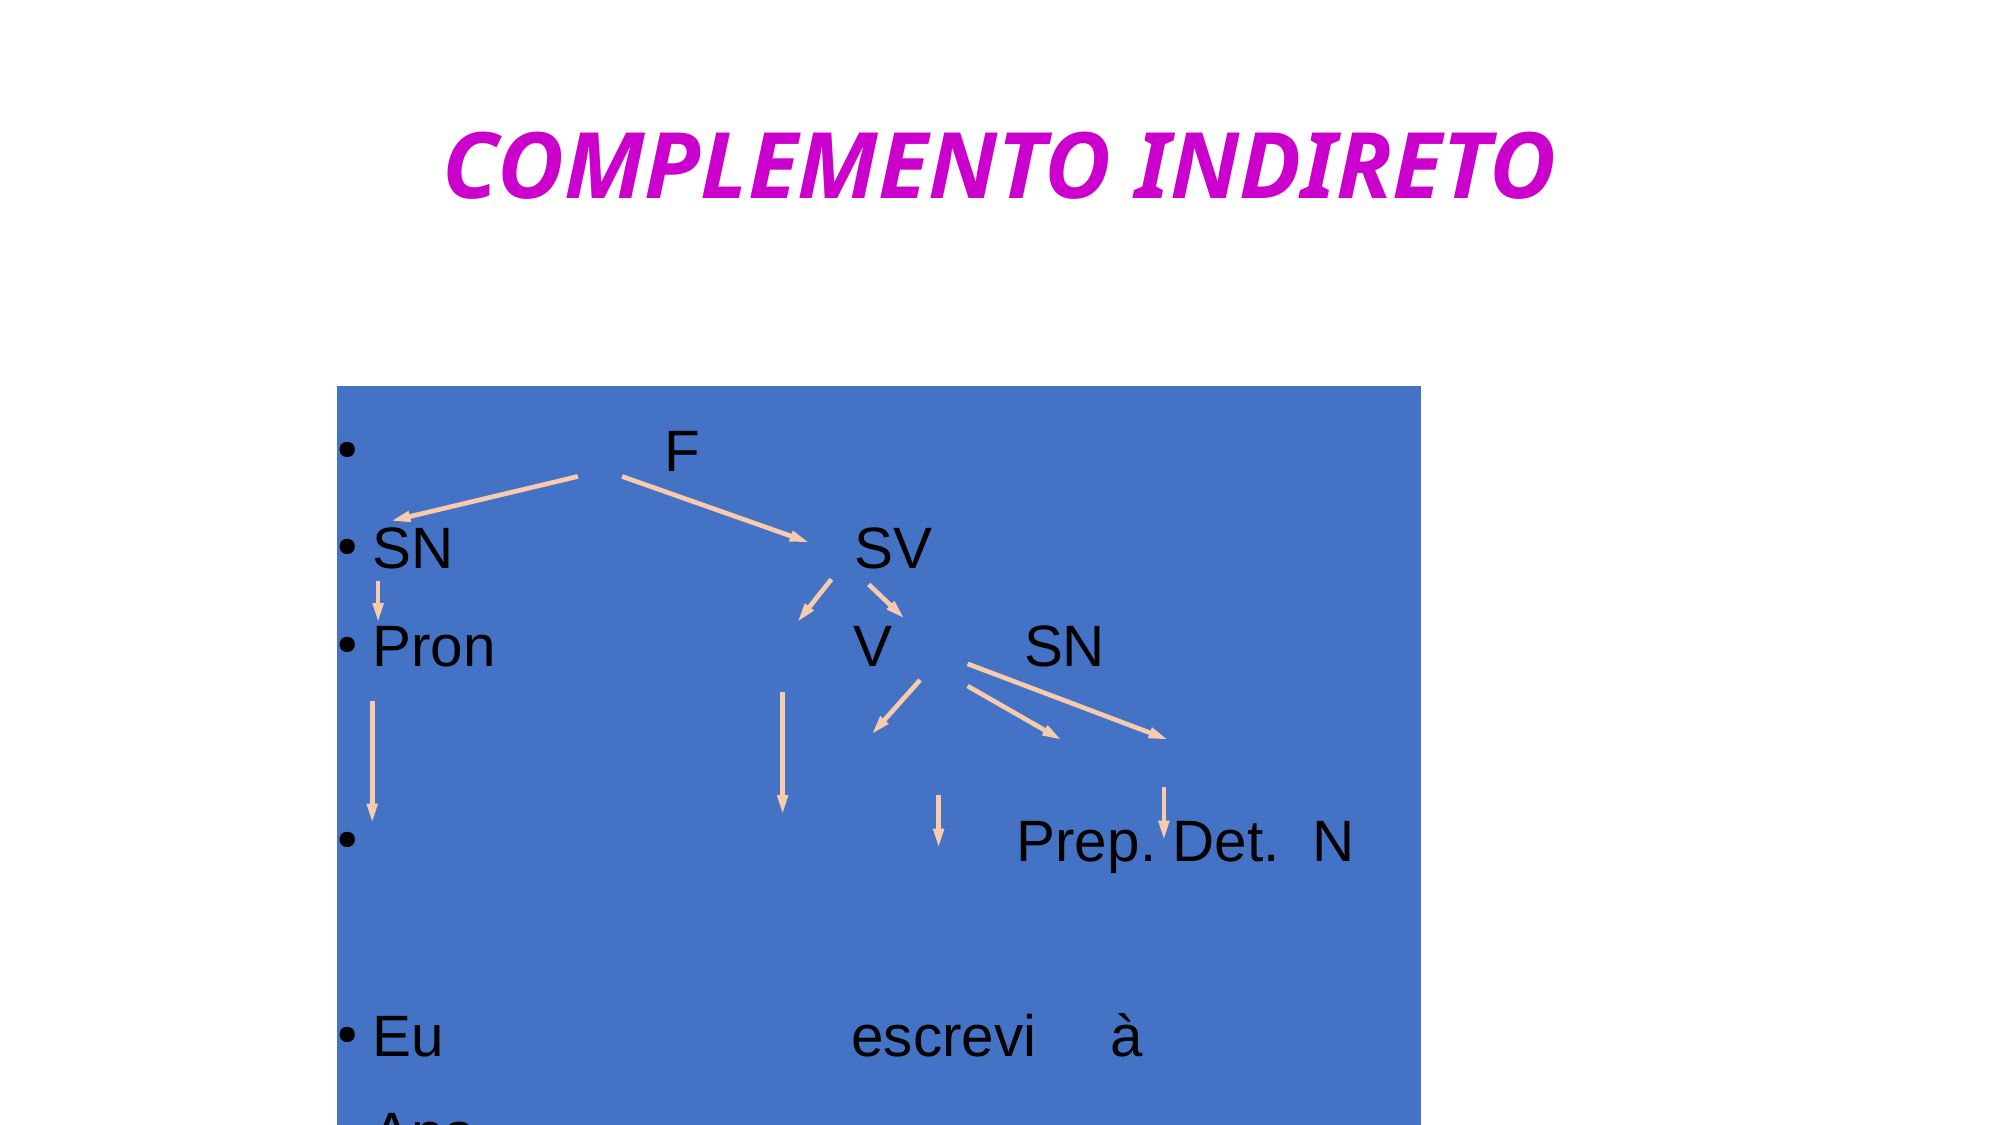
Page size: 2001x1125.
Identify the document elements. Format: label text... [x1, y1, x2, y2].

list [137, 299, 1863, 1014]
table_header F SN SV Pron V SN Prep. Det. N Eu escrevi à Ana (sujeito) (predicado) (complem. indirecto) [337, 386, 1421, 1125]
title COMPLEMENTO INDIRETO [137, 59, 1863, 278]
